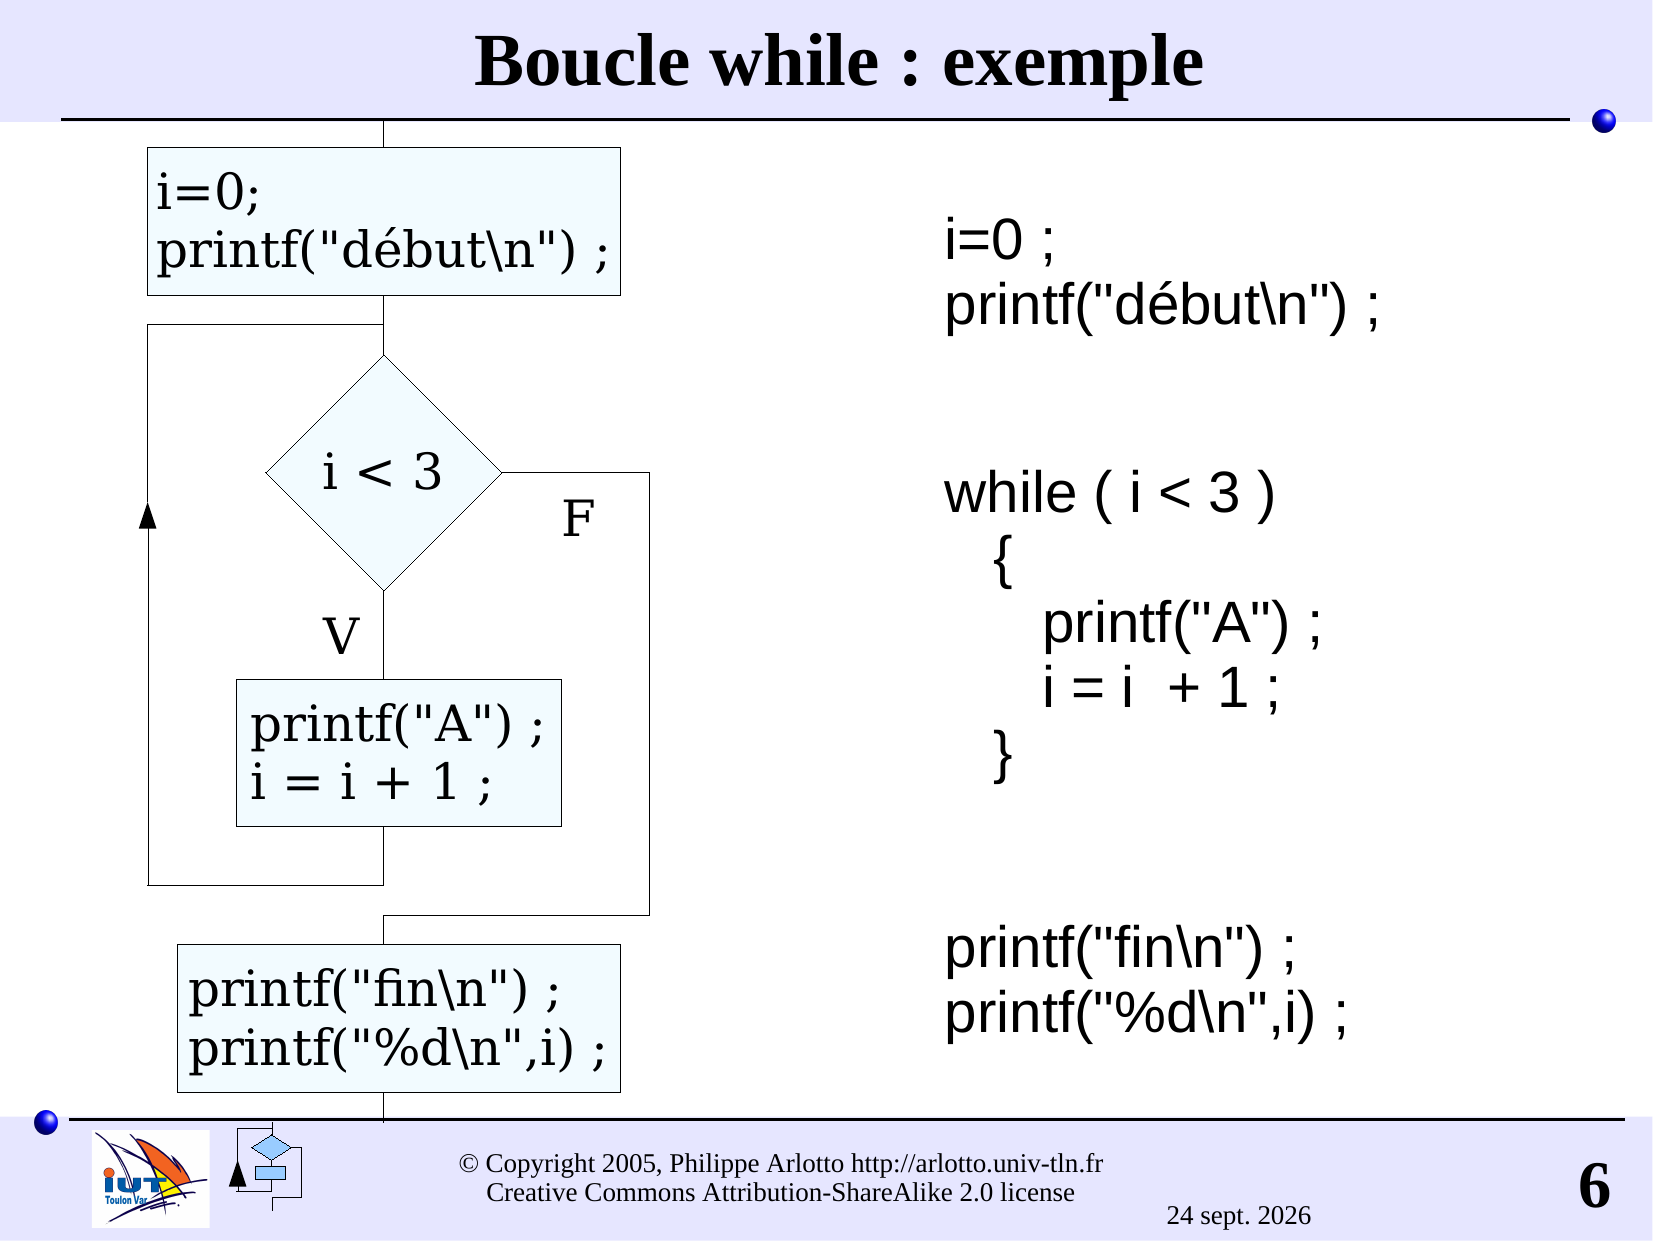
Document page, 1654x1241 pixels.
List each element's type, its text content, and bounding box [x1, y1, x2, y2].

text_box F [561, 490, 596, 549]
text_box printf("fin\n") ; printf("%d\n",i) ; [177, 944, 621, 1093]
text_box i=0; printf("début\n") ; [147, 147, 621, 296]
title Boucle while : exemple [95, 11, 1585, 110]
text_box i < 3 [265, 354, 502, 591]
text_box i=0 ; printf("début\n") ; while ( i < 3 ) { printf("A") ; i = i + 1 ; } printf("fin\n") ; printf("%d\n",i) ; [944, 206, 1384, 1114]
text_box V [323, 608, 360, 667]
text_box printf("A") ; i = i + 1 ; [236, 679, 562, 827]
